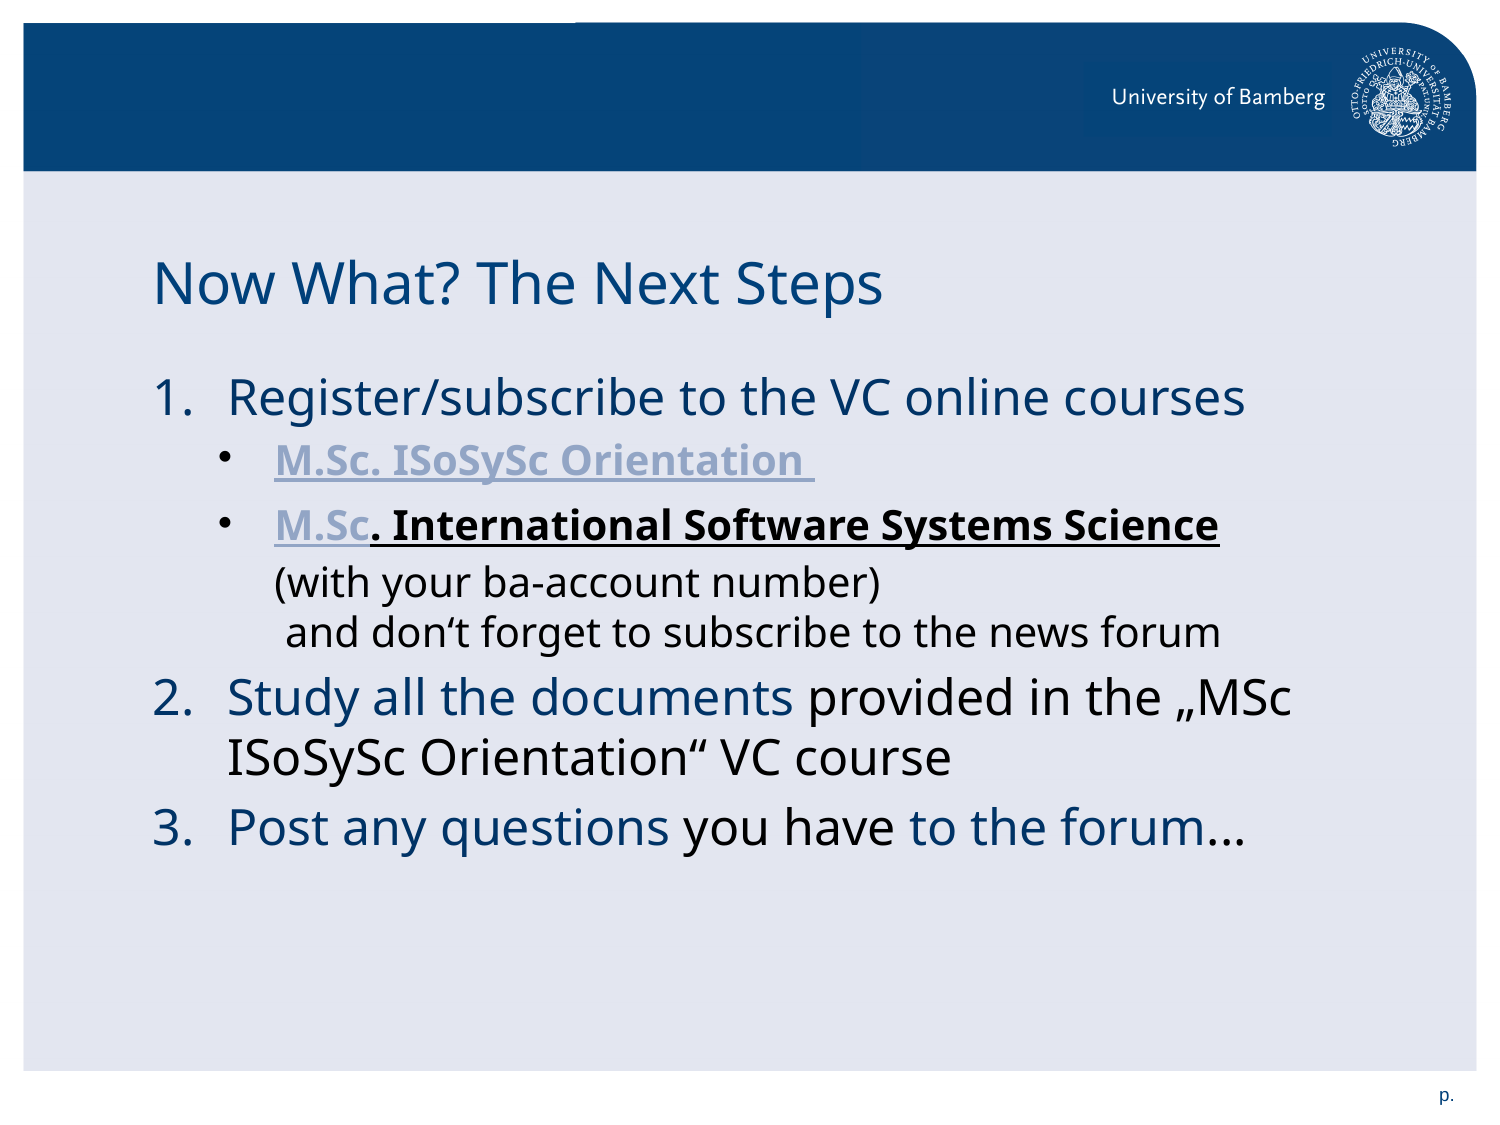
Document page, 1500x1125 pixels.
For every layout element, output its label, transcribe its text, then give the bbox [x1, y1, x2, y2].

title Now What? The Next Steps [137, 187, 1363, 357]
list Register/subscribe to the VC online courses M.Sc. ISoSySc Orientation M.Sc. International Software Systems Science (with your ba-account number) and don‘t forget to subscribe to the news forum Study all the documents provided in the „MSc ISoSySc Orientation“ VC course Post any questions you have to the forum... [137, 357, 1363, 941]
picture [0, 0, 1500, 1125]
